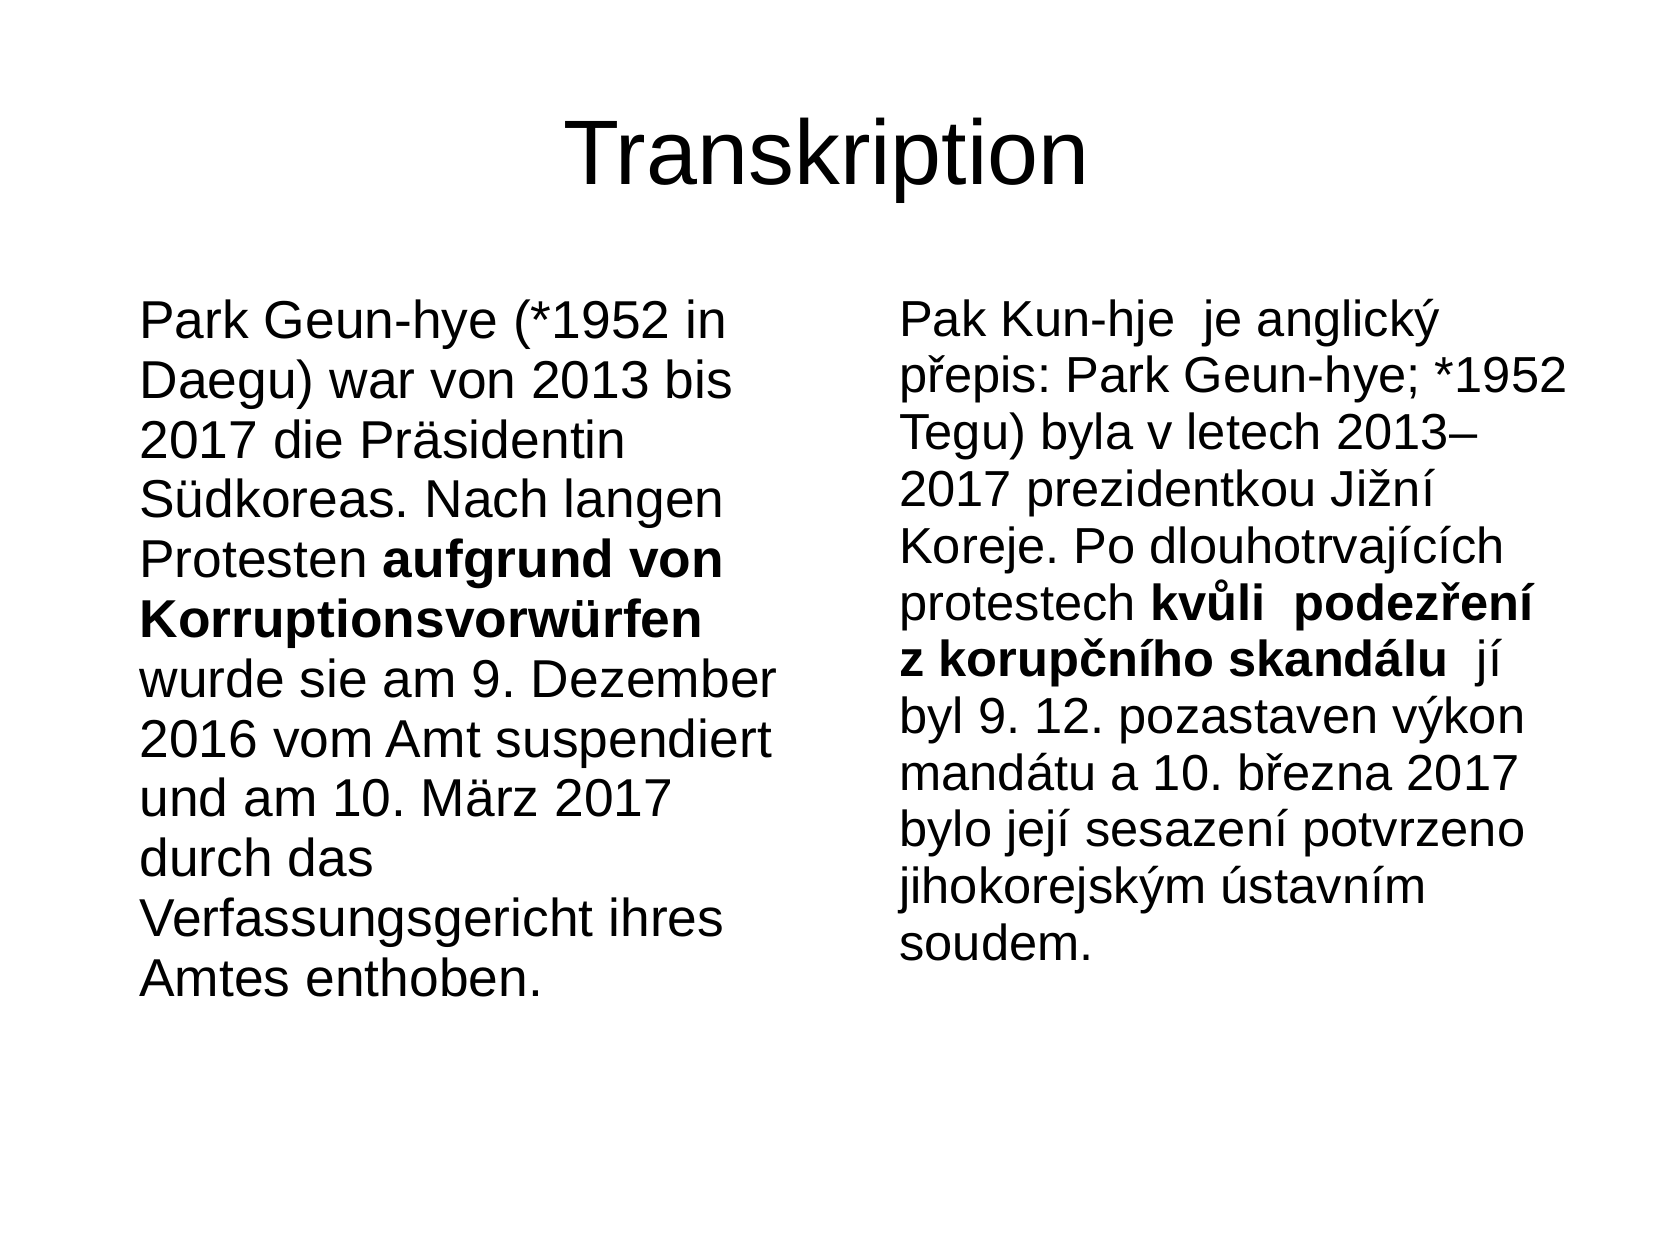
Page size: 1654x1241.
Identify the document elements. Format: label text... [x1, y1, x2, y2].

title Transkription [82, 49, 1571, 257]
list Pak Kun-hje je anglický přepis: Park Geun-hye; *1952 Tegu) byla v letech 2013–2017 prezidentkou Jižní Koreje. Po dlouhotrvajících protestech kvůli podezření z korupčního skandálu jí byl 9. 12. pozastaven výkon mandátu a 10. března 2017 bylo její sesazení potvrzeno jihokorejským ústavním soudem. [845, 290, 1572, 1010]
list Park Geun-hye (*1952 in Daegu) war von 2013 bis 2017 die Präsidentin Südkoreas. Nach langen Protesten aufgrund von Korruptionsvorwürfen wurde sie am 9. Dezember 2016 vom Amt suspendiert und am 10. März 2017 durch das Verfassungsgericht ihres Amtes enthoben. [82, 290, 809, 1010]
